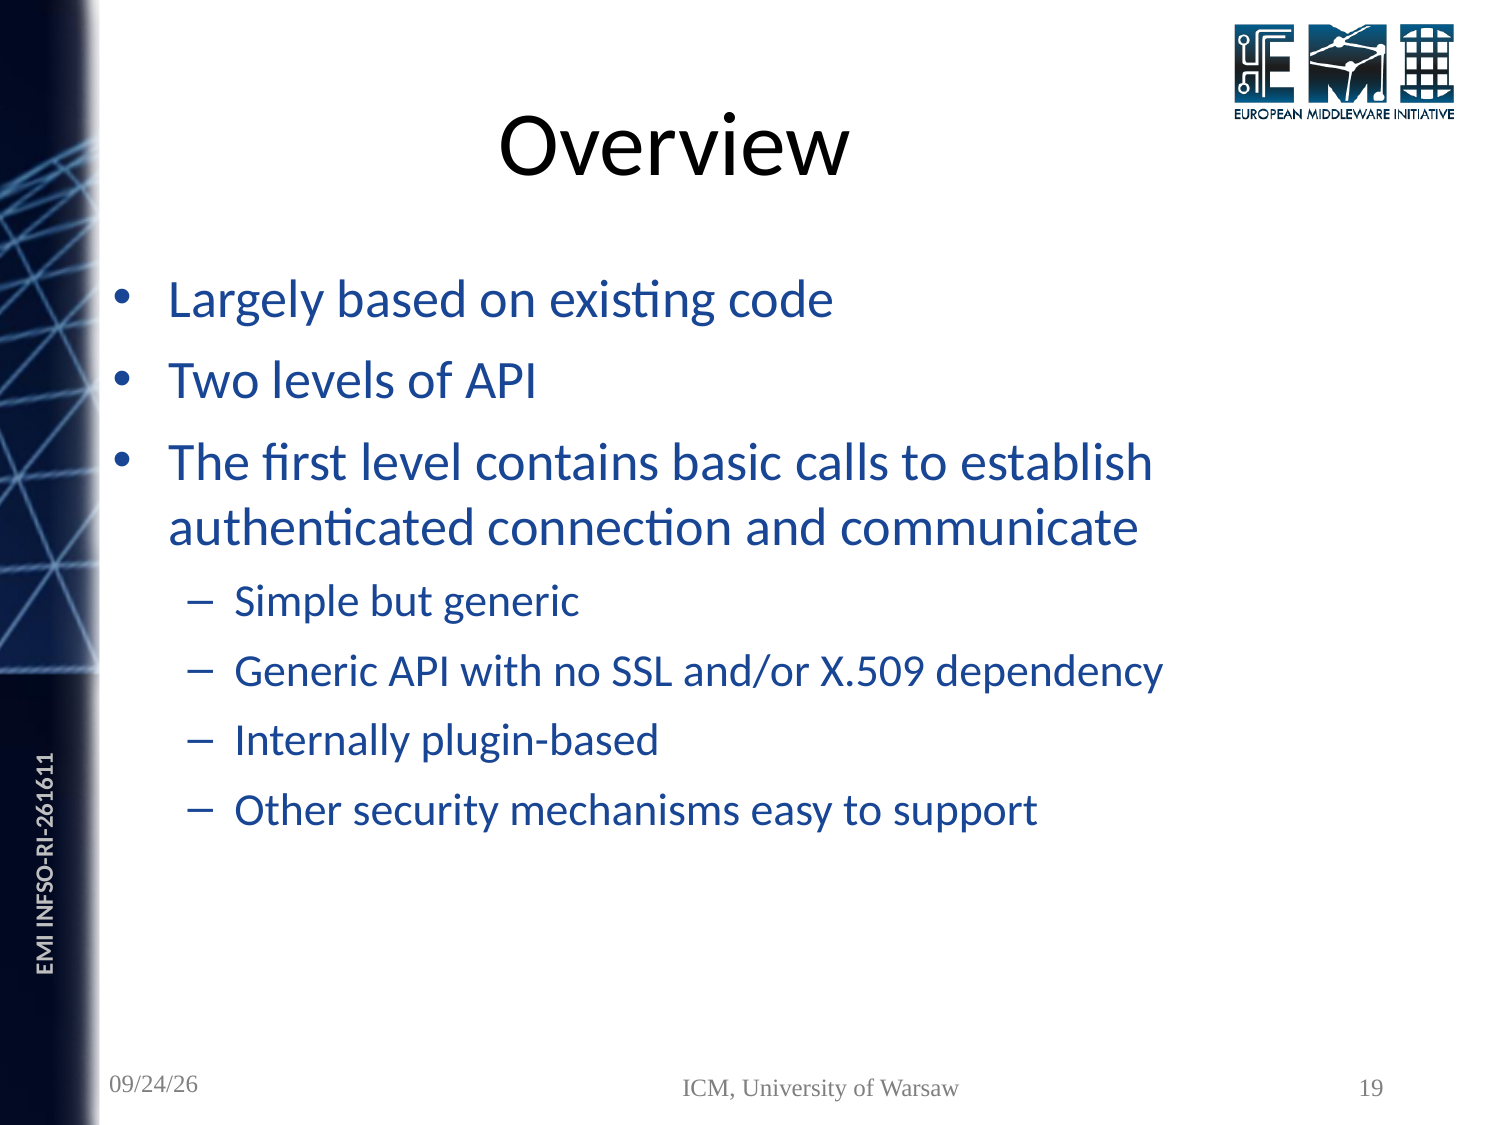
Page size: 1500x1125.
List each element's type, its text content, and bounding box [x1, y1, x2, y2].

title Overview [112, 44, 1238, 233]
picture [1185, 8, 1500, 140]
list Largely based on existing code Two levels of API The first level contains basic calls to establish authenticated connection and communicate Simple but generic Generic API with no SSL and/or X.509 dependency Internally plugin-based Other security mechanisms easy to support [112, 263, 1425, 1006]
picture [0, 0, 111, 1125]
